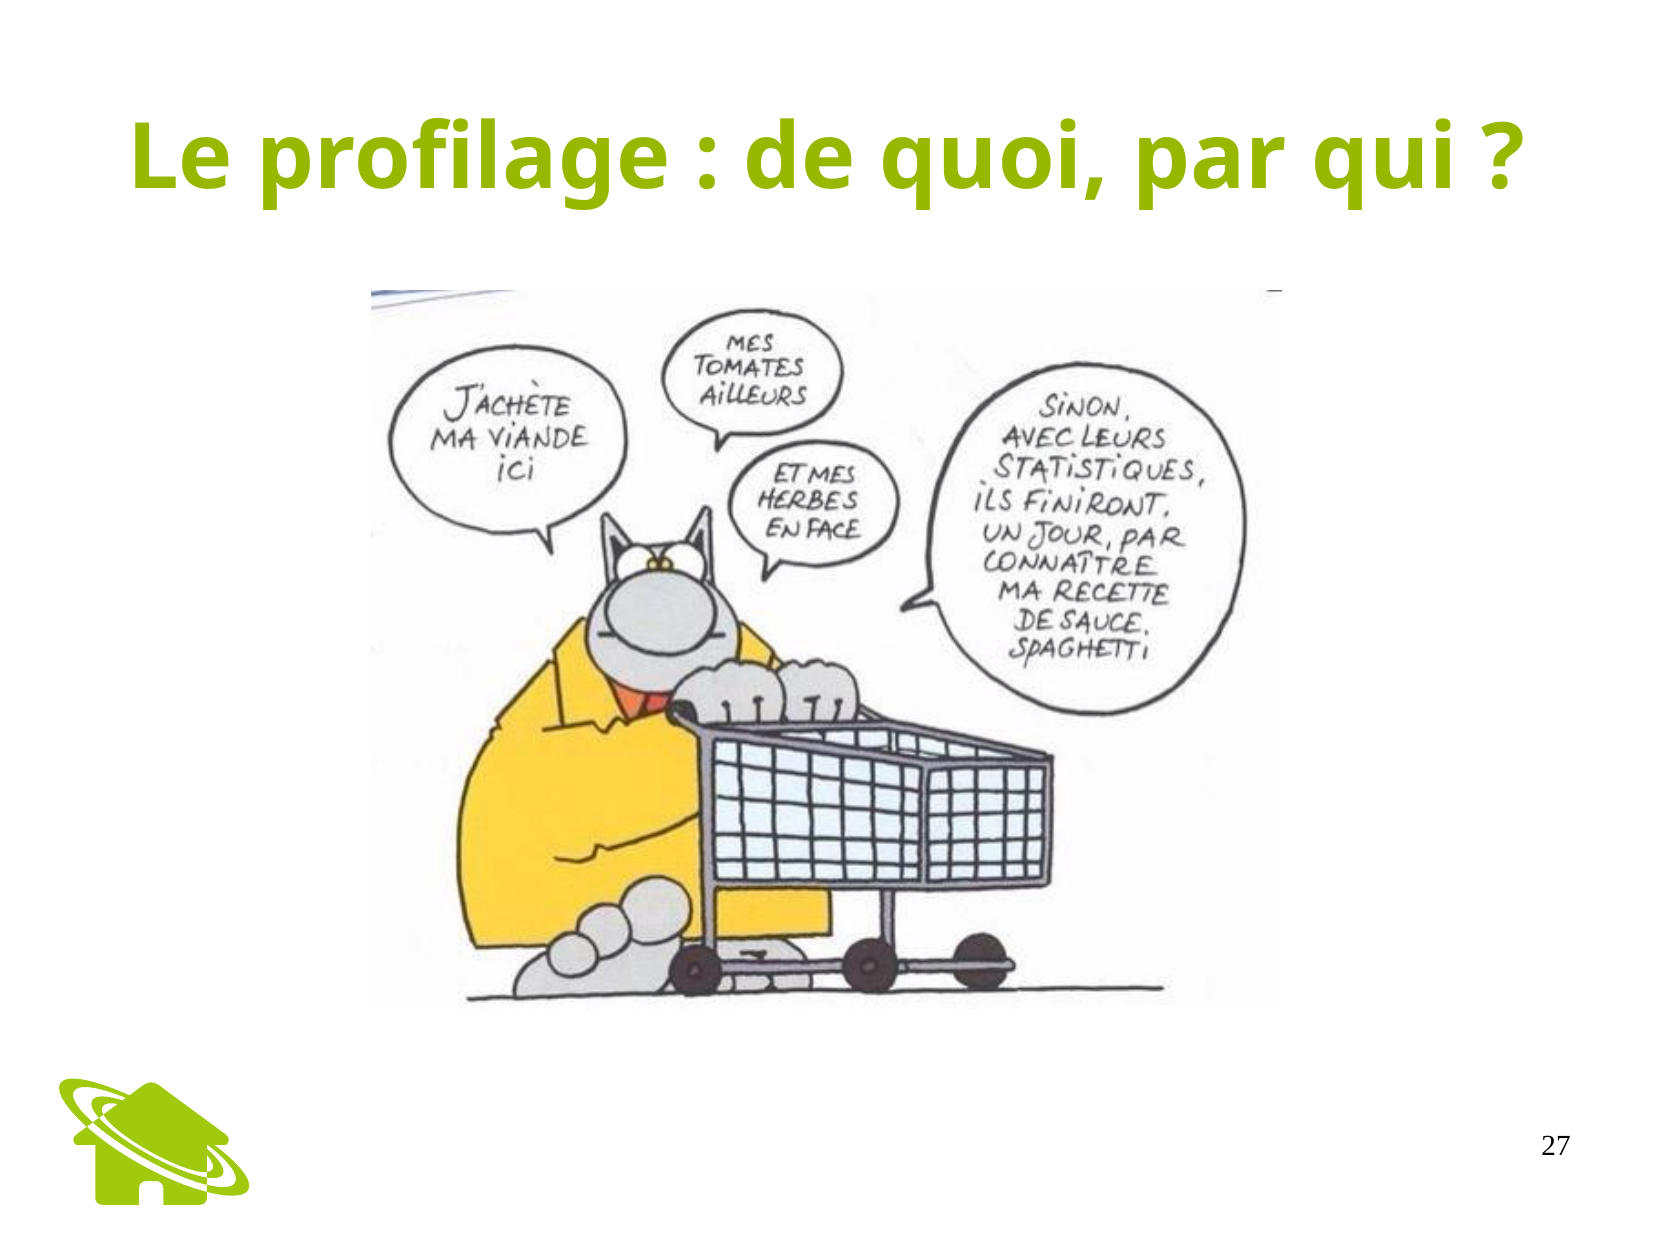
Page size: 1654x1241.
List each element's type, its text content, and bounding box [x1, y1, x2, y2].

title Le profilage : de quoi, par qui ? [82, 49, 1571, 257]
picture [371, 290, 1282, 1010]
